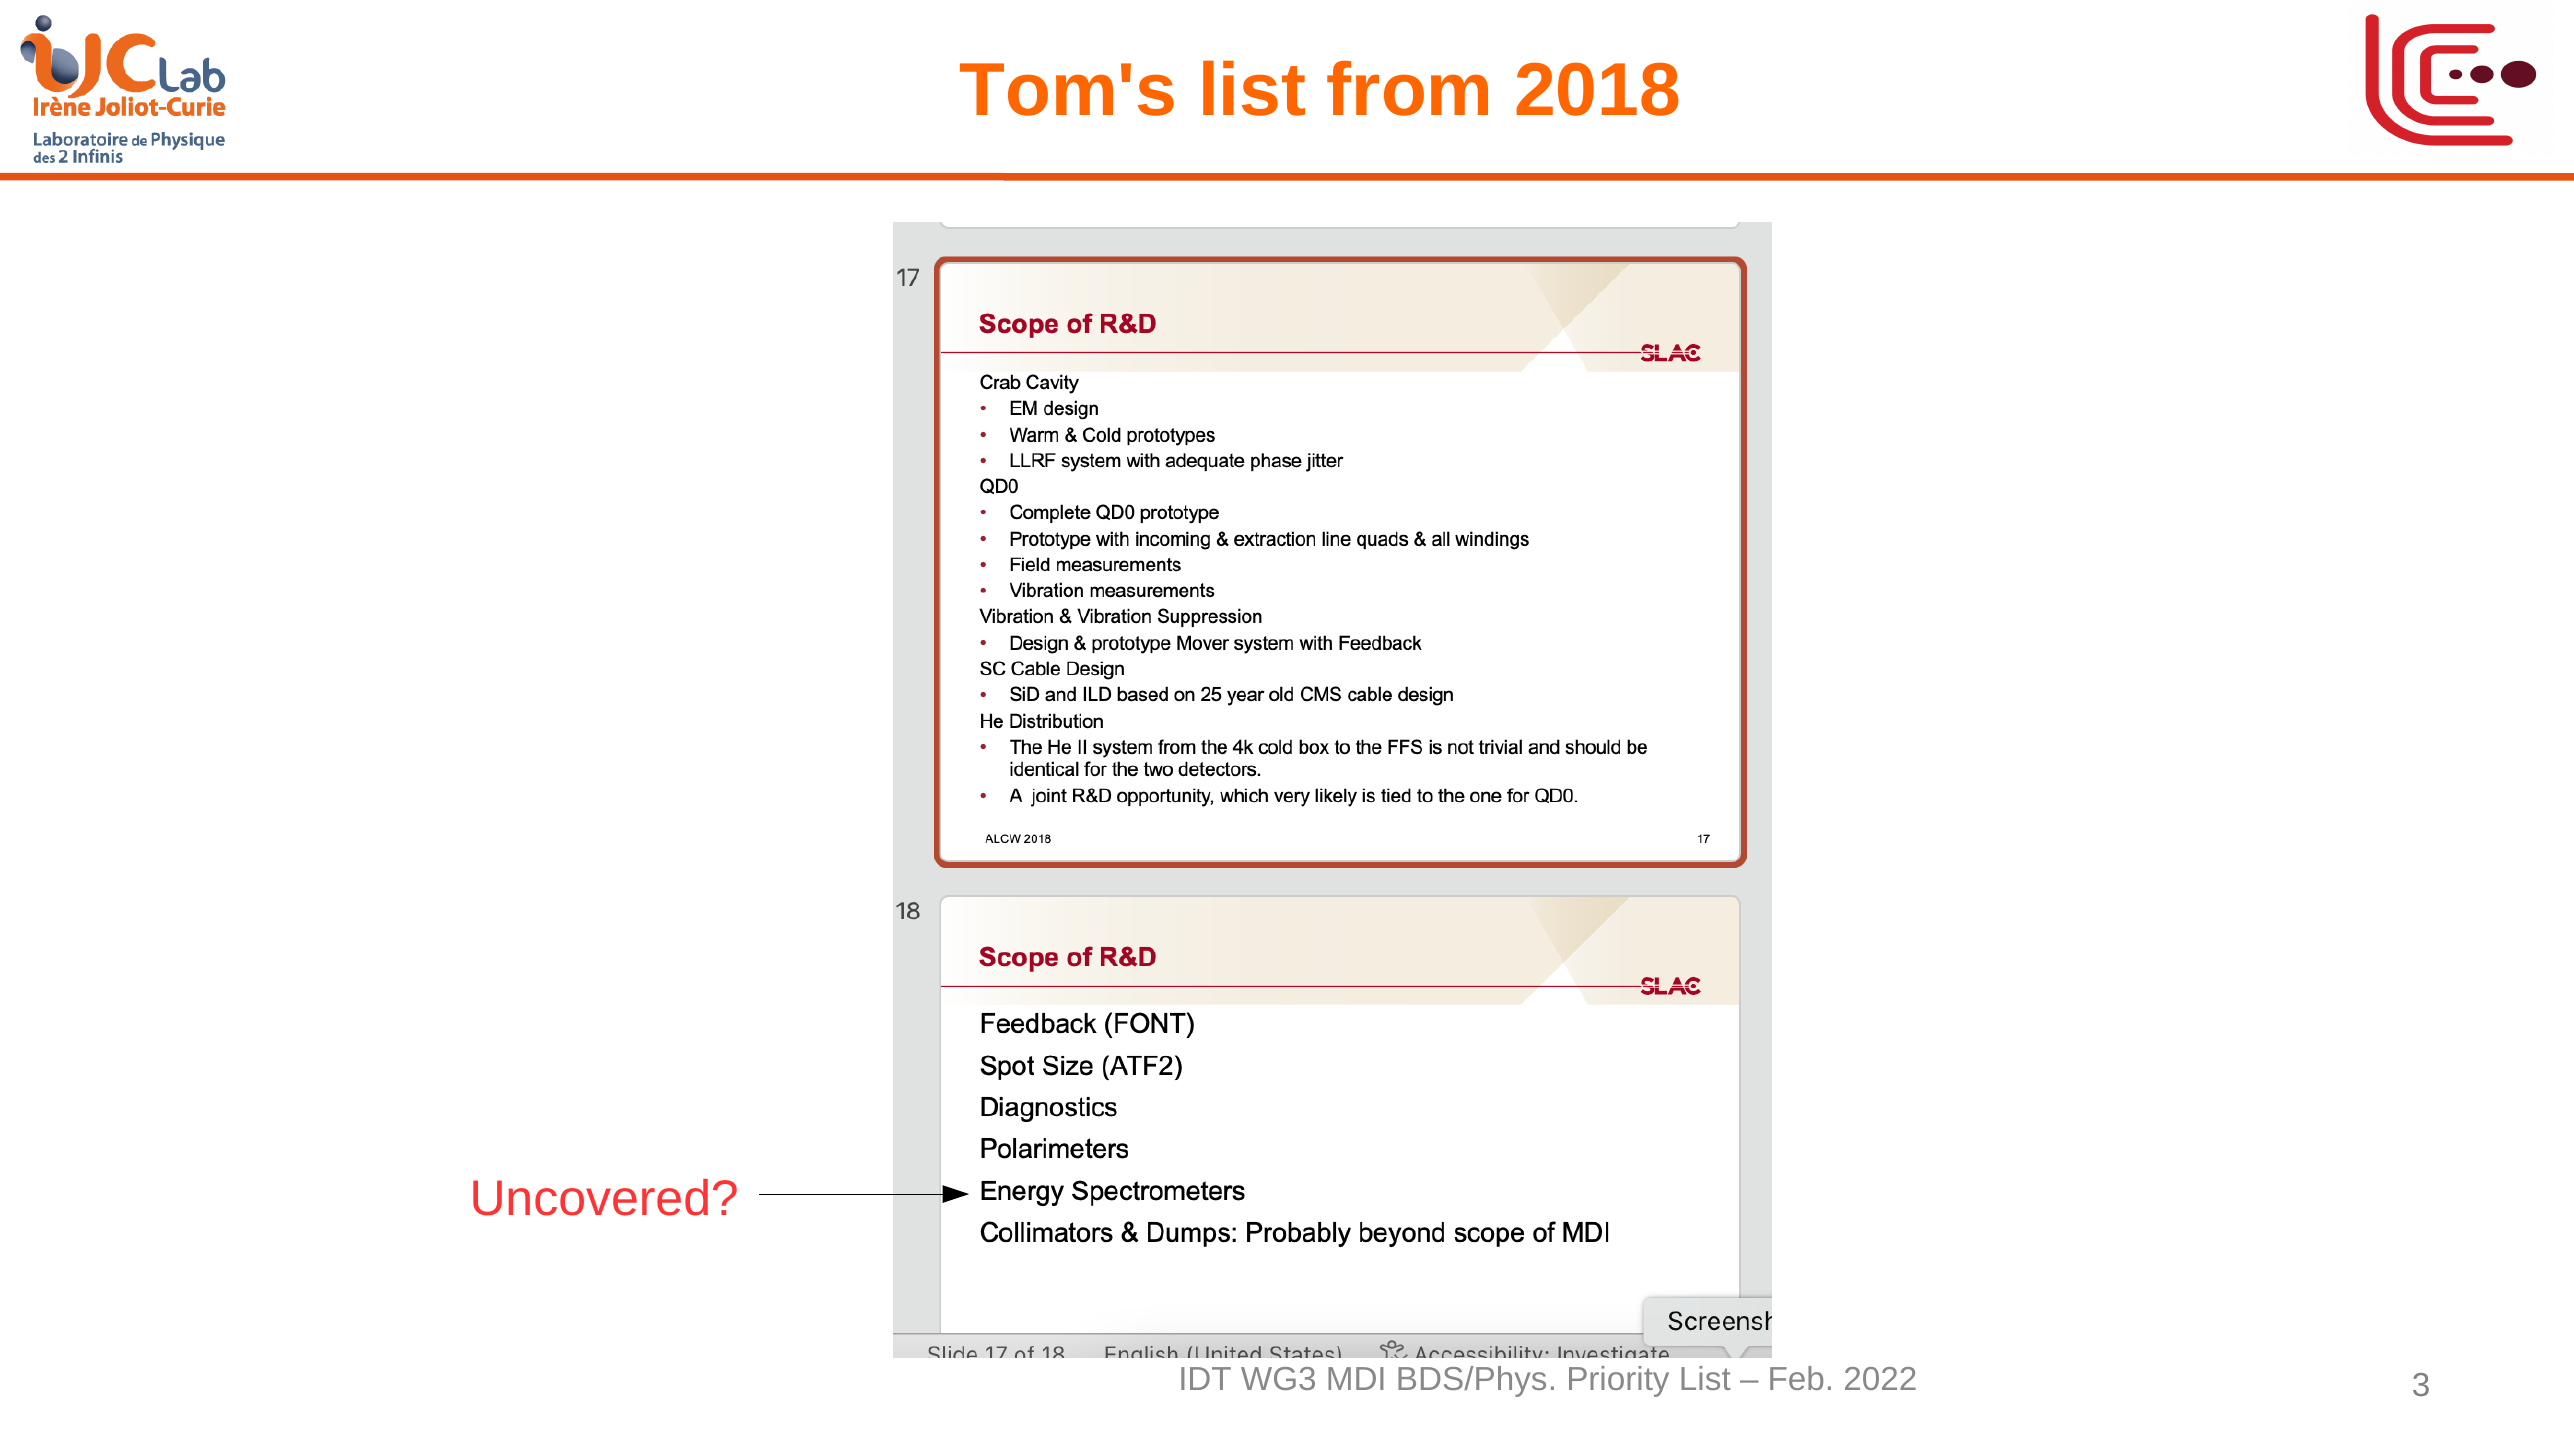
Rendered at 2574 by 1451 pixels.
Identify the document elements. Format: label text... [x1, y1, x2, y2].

picture [2348, 2, 2554, 158]
title Tom's list from 2018 [226, 9, 2415, 162]
picture [4, 0, 241, 178]
picture [893, 222, 1772, 1358]
text_box Uncovered? [454, 1158, 754, 1234]
